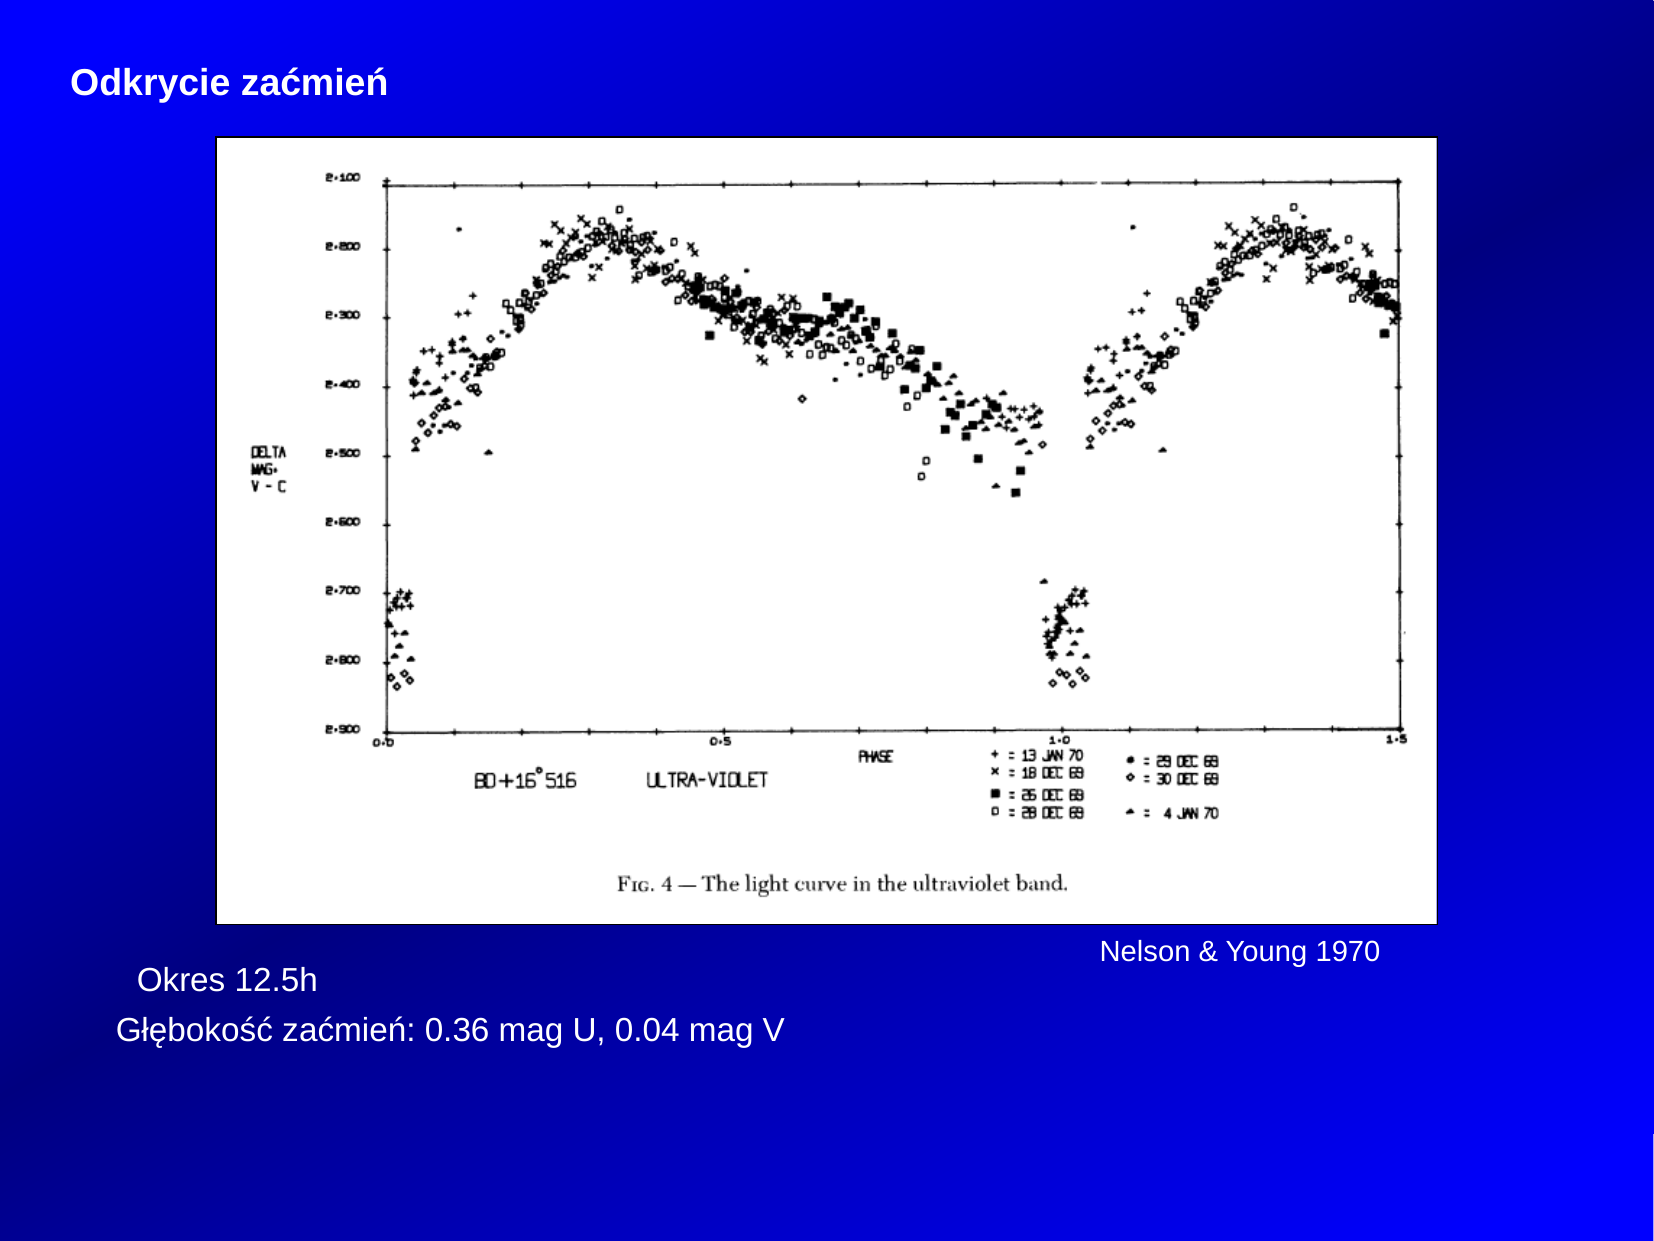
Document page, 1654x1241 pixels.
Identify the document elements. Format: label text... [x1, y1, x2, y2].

picture [216, 137, 1437, 924]
text_box Głębokość zaćmień: 0.36 mag U, 0.04 mag V [89, 999, 802, 1056]
text_box Nelson & Young 1970 [1074, 924, 1396, 976]
text_box Odkrycie zaćmień [42, 50, 404, 111]
text_box Okres 12.5h [110, 950, 334, 999]
